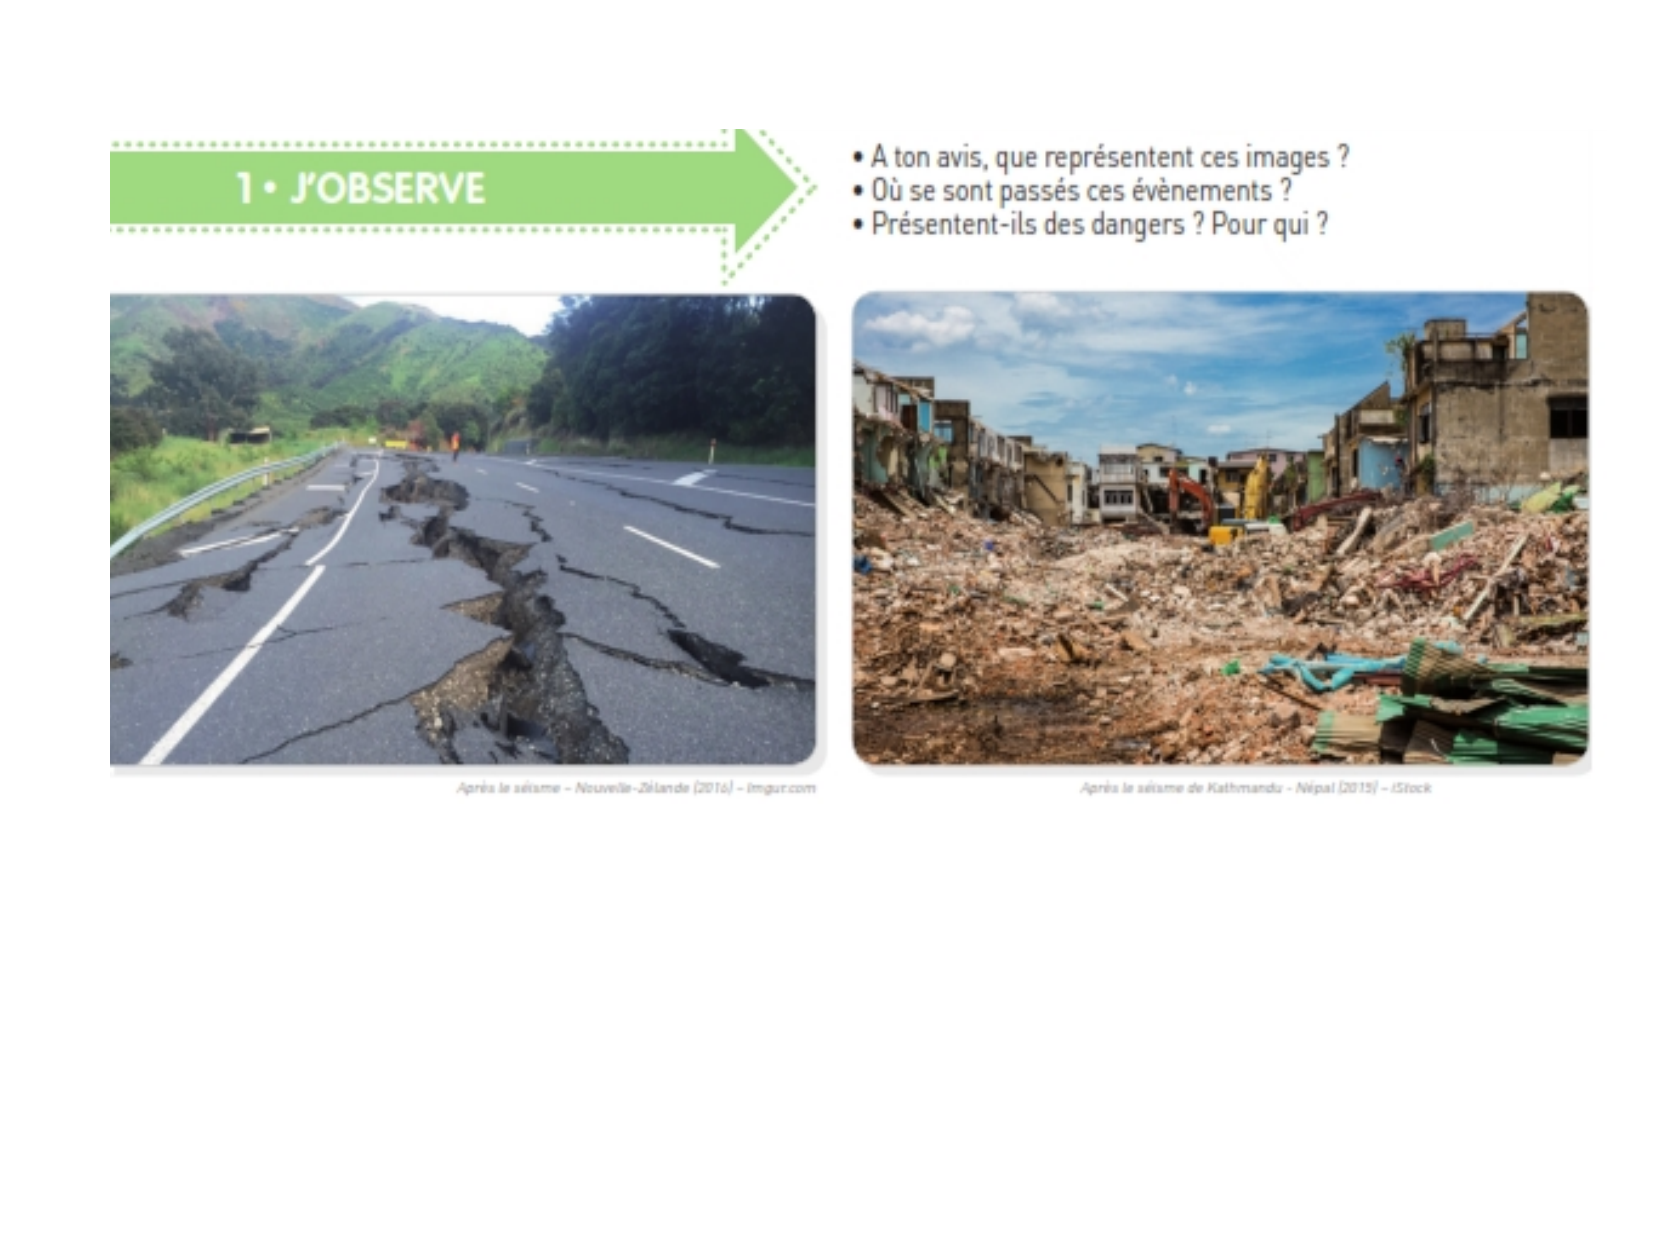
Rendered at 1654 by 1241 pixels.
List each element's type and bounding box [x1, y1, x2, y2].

picture [110, 129, 1607, 804]
